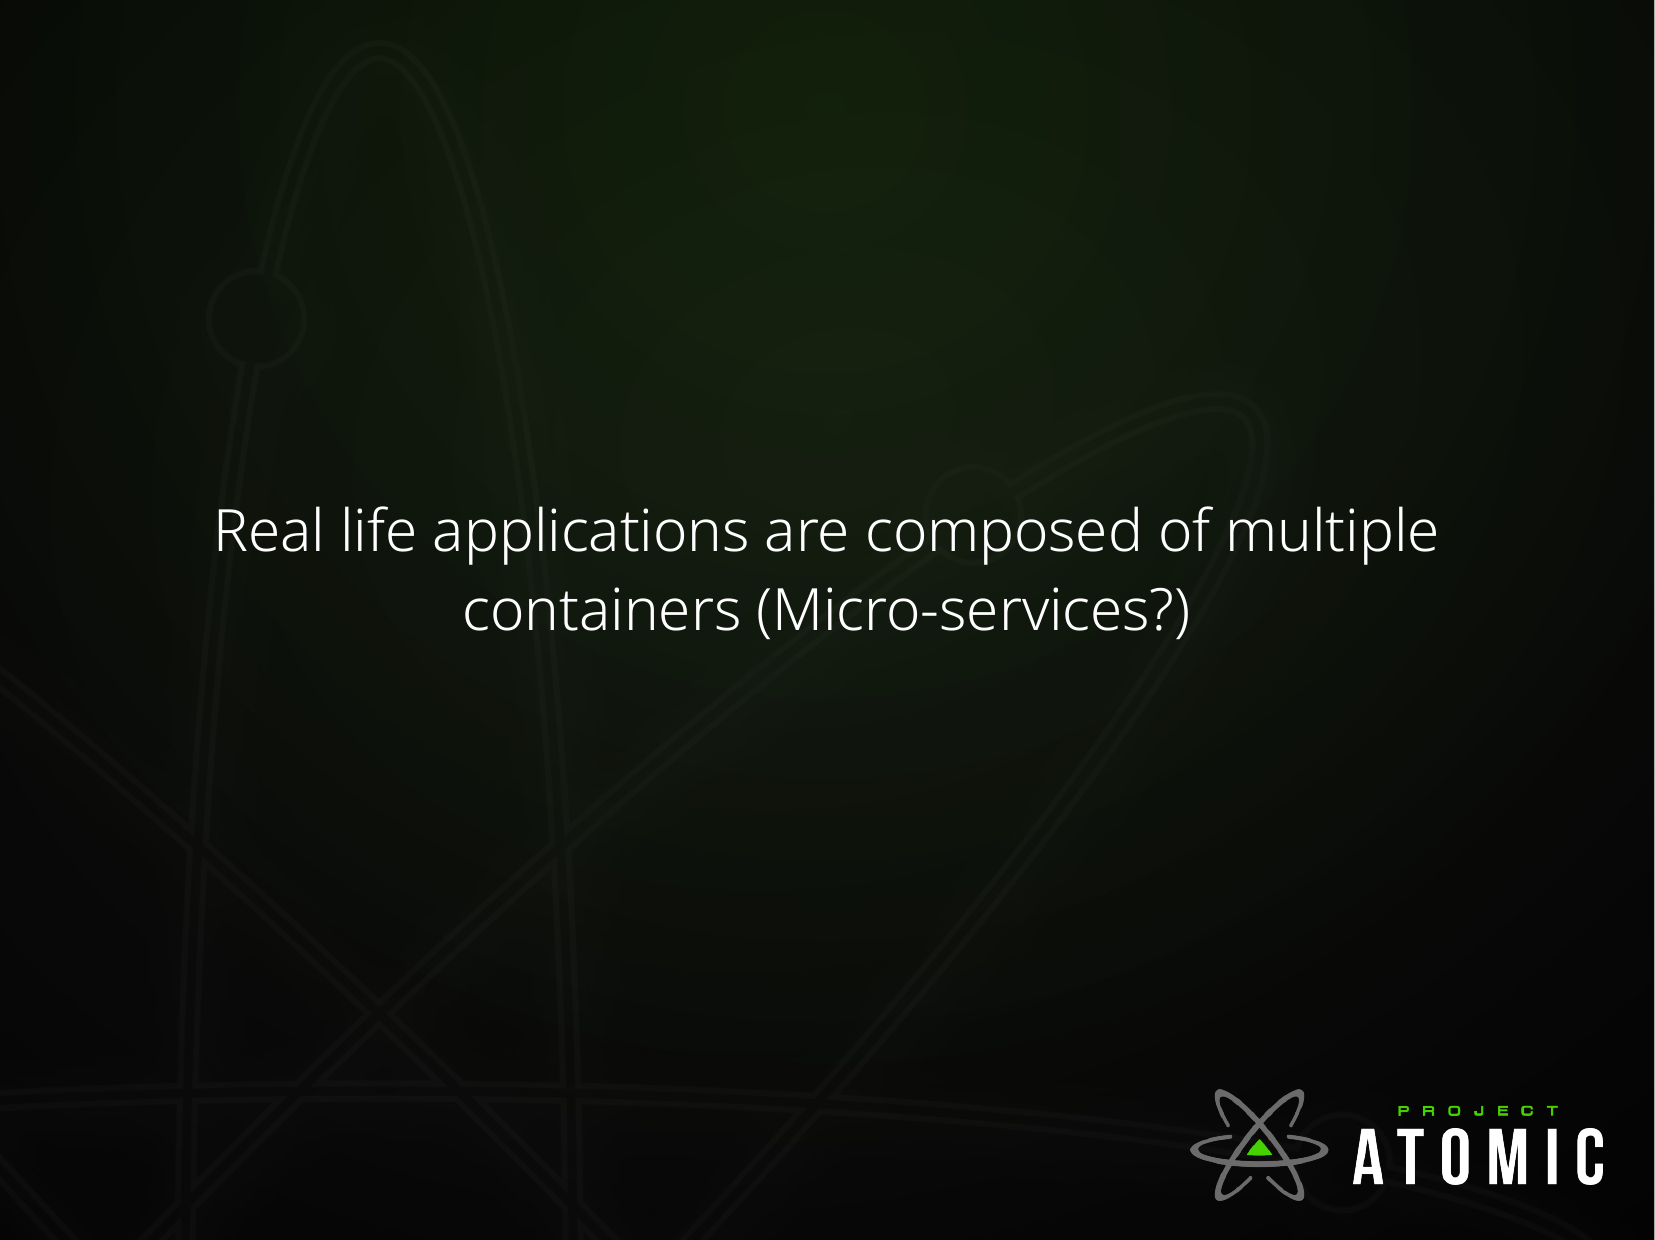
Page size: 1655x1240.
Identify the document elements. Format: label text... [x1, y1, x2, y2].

picture [0, 0, 1654, 1240]
subtitle Real life applications are composed of multiple containers (Micro-services?) [82, 49, 1572, 1009]
